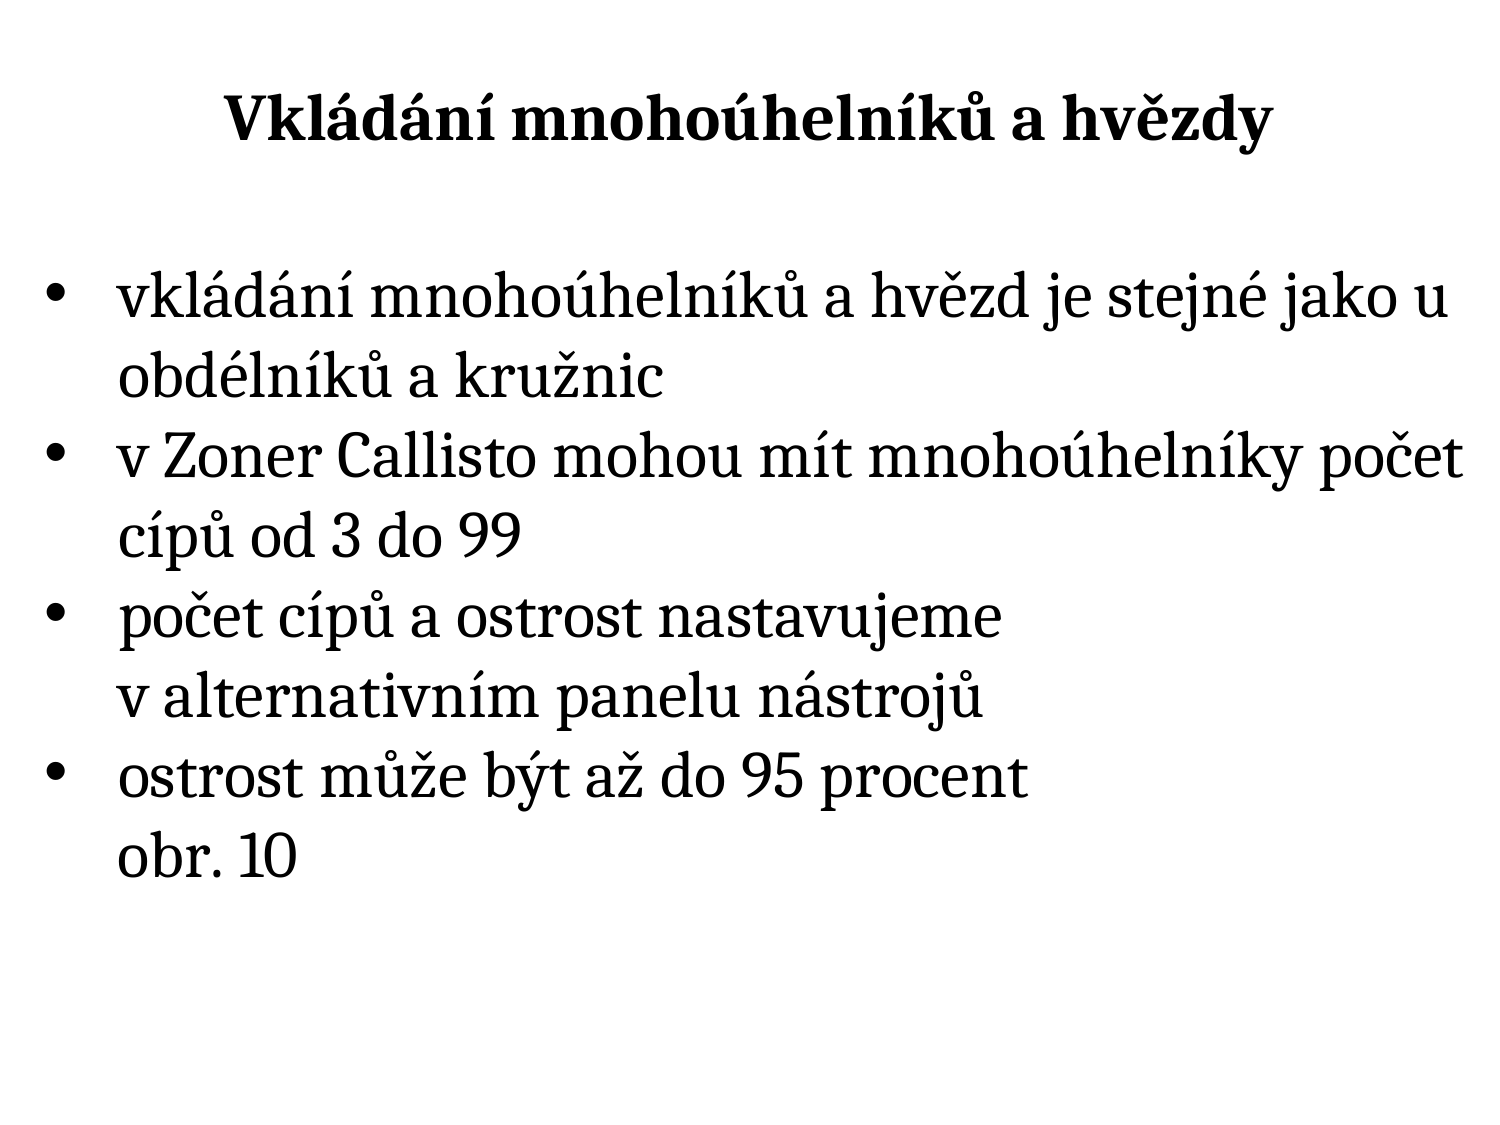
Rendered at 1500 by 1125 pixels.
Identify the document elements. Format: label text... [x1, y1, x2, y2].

text_box Vkládání mnohoúhelníků a hvězdy [0, 66, 1500, 162]
text_box vkládání mnohoúhelníků a hvězd je stejné jako u obdélníků a kružnic v Zoner Callisto mohou mít mnohoúhelníky počet cípů od 3 do 99 počet cípů a ostrost nastavujeme v alternativním panelu nástrojů ostrost může být až do 95 procent obr. 10 [0, 243, 1500, 979]
